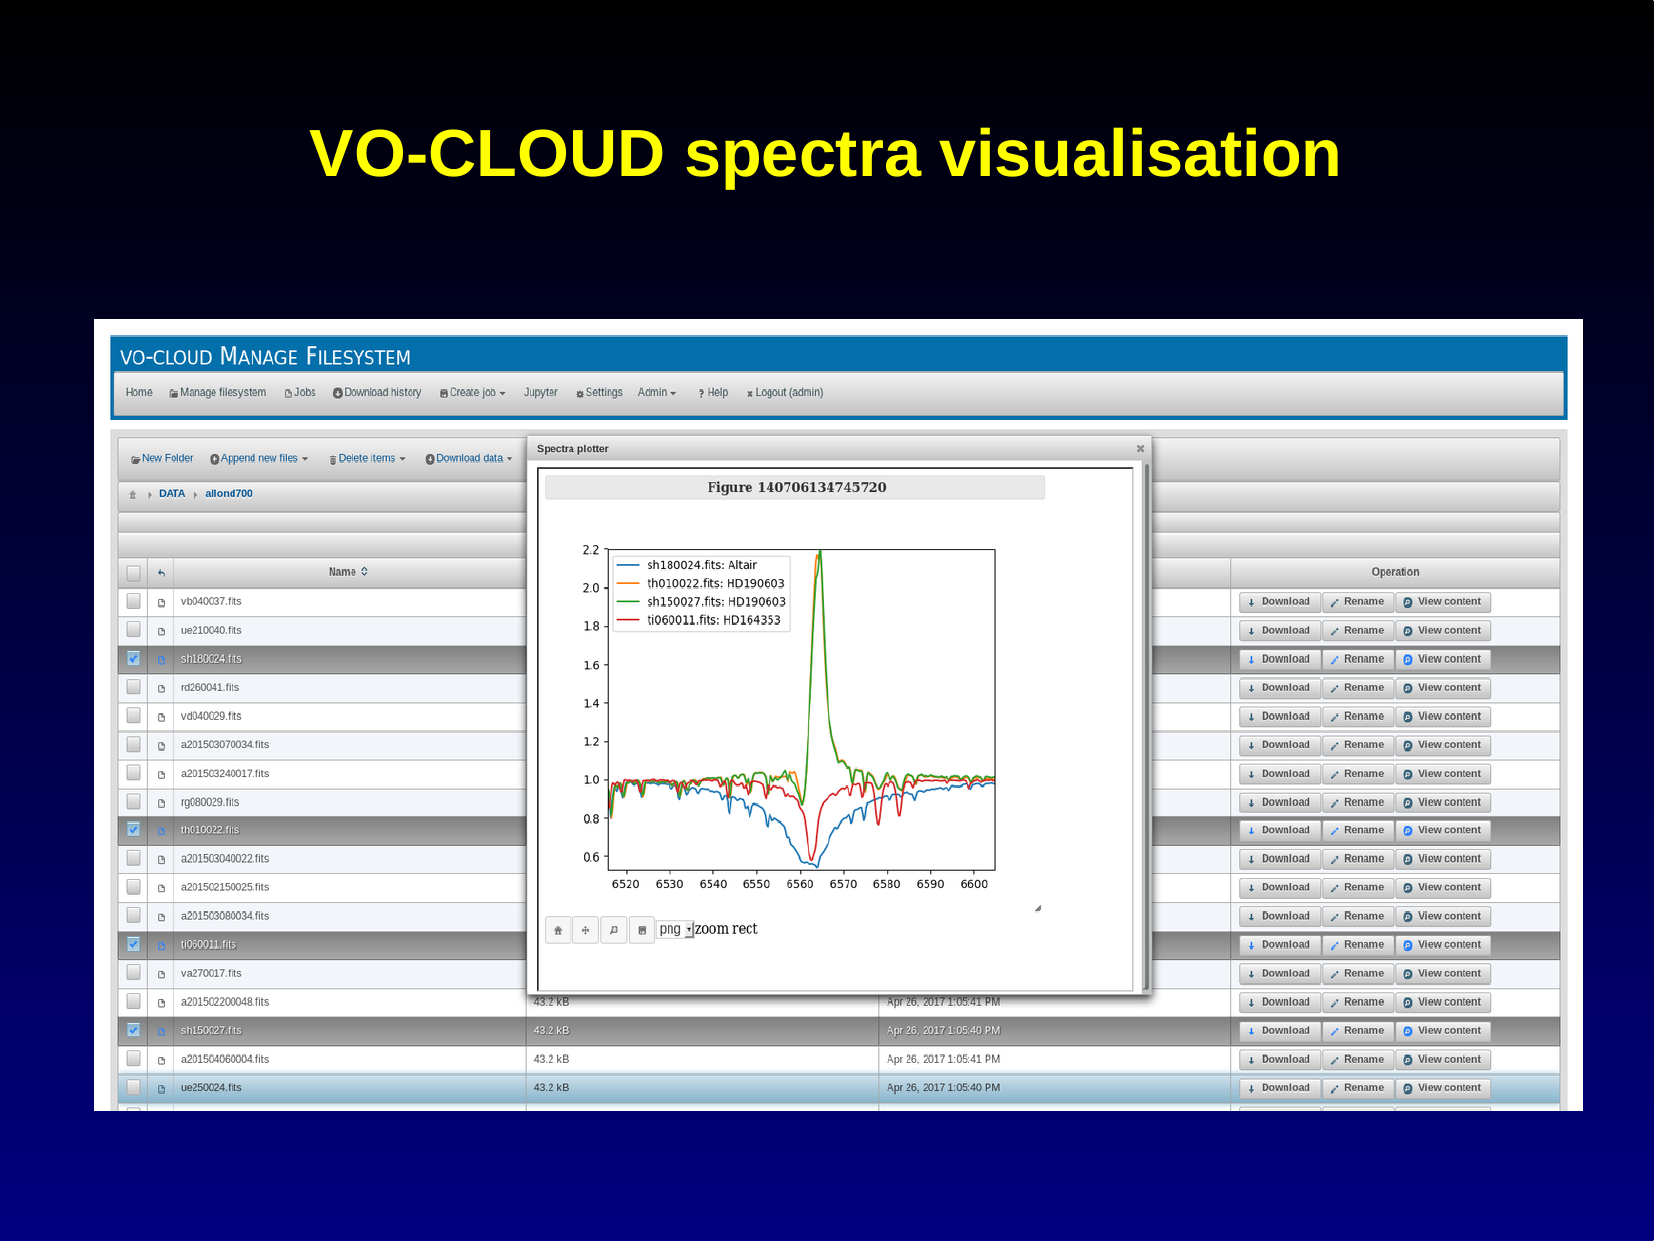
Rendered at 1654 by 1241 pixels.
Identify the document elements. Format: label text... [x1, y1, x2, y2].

picture [94, 319, 1583, 1111]
title VO-CLOUD spectra visualisation [82, 49, 1571, 257]
